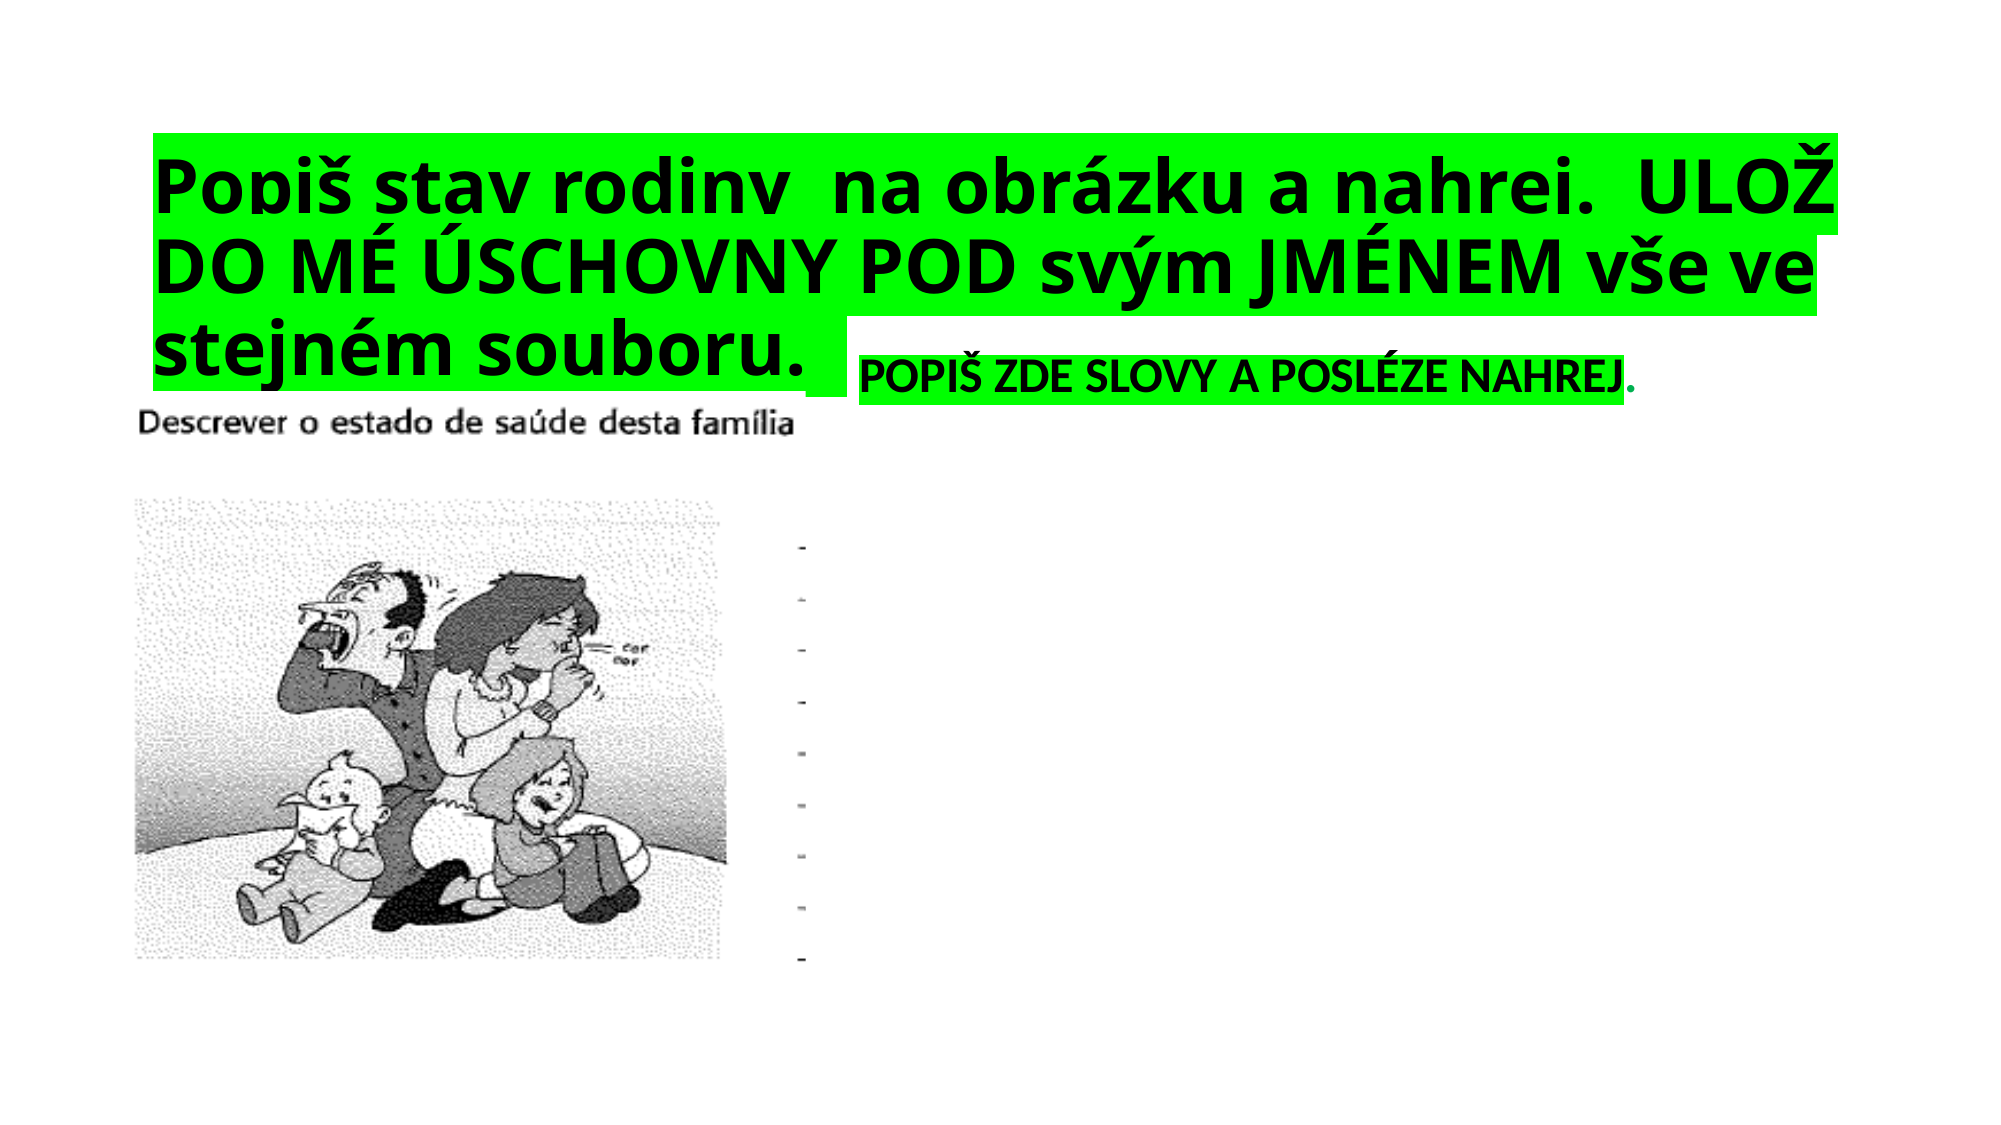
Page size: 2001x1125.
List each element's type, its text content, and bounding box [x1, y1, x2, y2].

title Popiš stav rodiny na obrázku a nahrej. ULOŽ DO MÉ ÚSCHOVNY POD svým JMÉNEM vše ve stejném souboru. [137, 59, 1863, 278]
list POPIŠ ZDE SLOVY A POSLÉZE NAHREJ. [844, 275, 1863, 411]
picture [92, 391, 806, 996]
